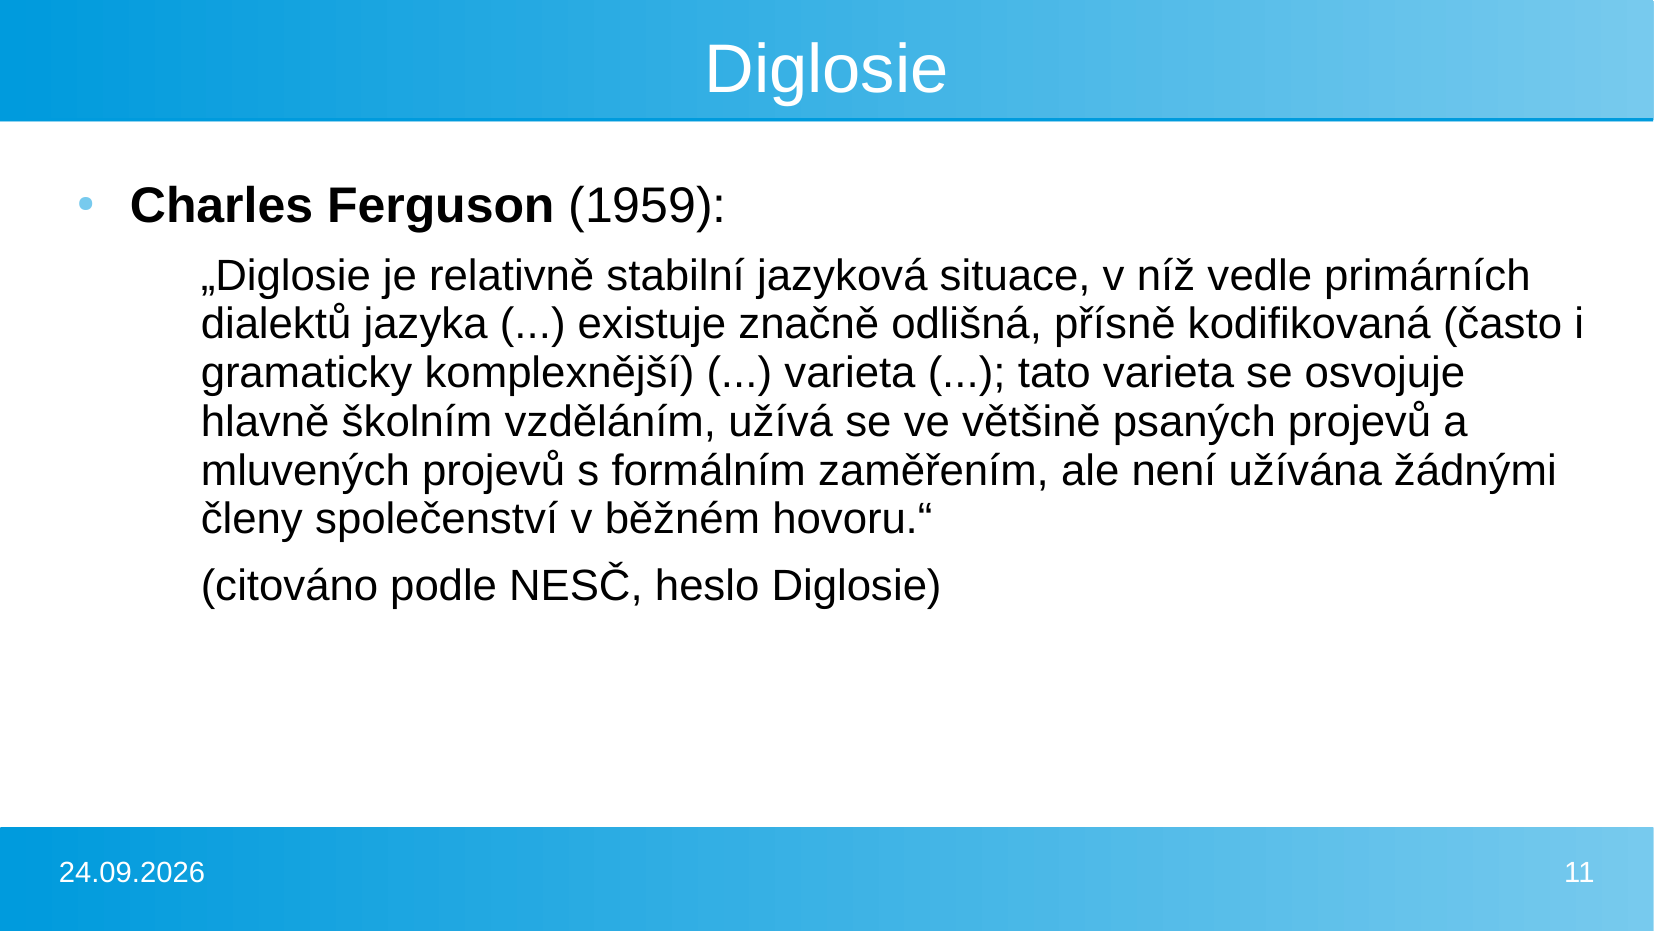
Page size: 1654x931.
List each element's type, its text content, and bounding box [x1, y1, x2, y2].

title Diglosie [59, 29, 1595, 108]
list Charles Ferguson (1959): „Diglosie je relativně stabilní jazyková situace, v níž vedle primárních dialektů jazyka (...) existuje značně odlišná, přísně kodifikovaná (často i gramaticky komplexnější) (...) varieta (...); tato varieta se osvojuje hlavně školním vzděláním, užívá se ve většině psaných projevů a mluvených projevů s formálním zaměřením, ale není užívána žádnými členy společenství v běžném hovoru.“ (citováno podle NESČ, heslo Diglosie) [59, 177, 1595, 768]
